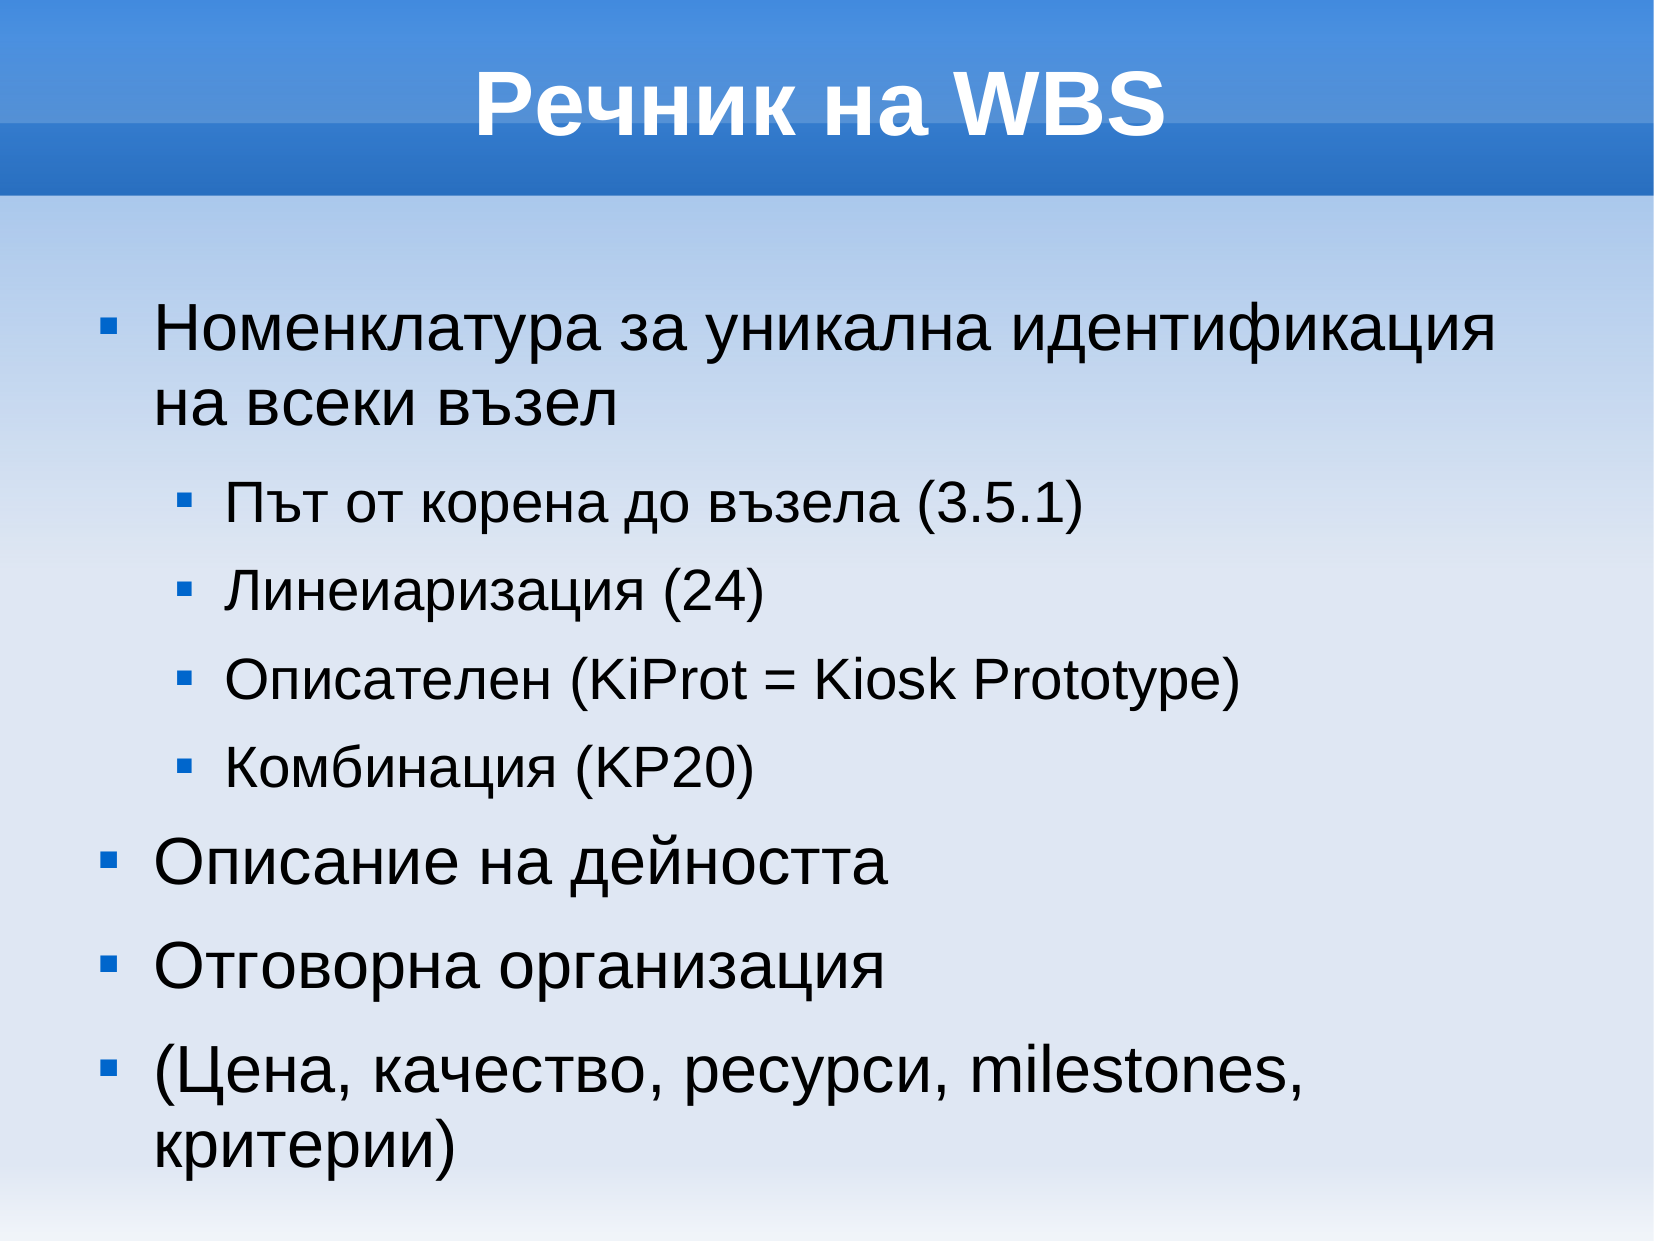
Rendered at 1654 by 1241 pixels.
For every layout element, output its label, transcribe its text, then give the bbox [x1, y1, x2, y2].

list Номенклатура за уникална идентификация на всеки възел Път от корена до възела (3.5.1) Линеиаризация (24) Описателен (KiProt = Kiosk Prototype) Комбинация (KP20) Описание на дейността Отговорна организация (Цена, качество, ресурси, milestones, критерии) [82, 290, 1571, 1182]
title Речник на WBS [76, 0, 1565, 208]
picture [0, 0, 1654, 1241]
